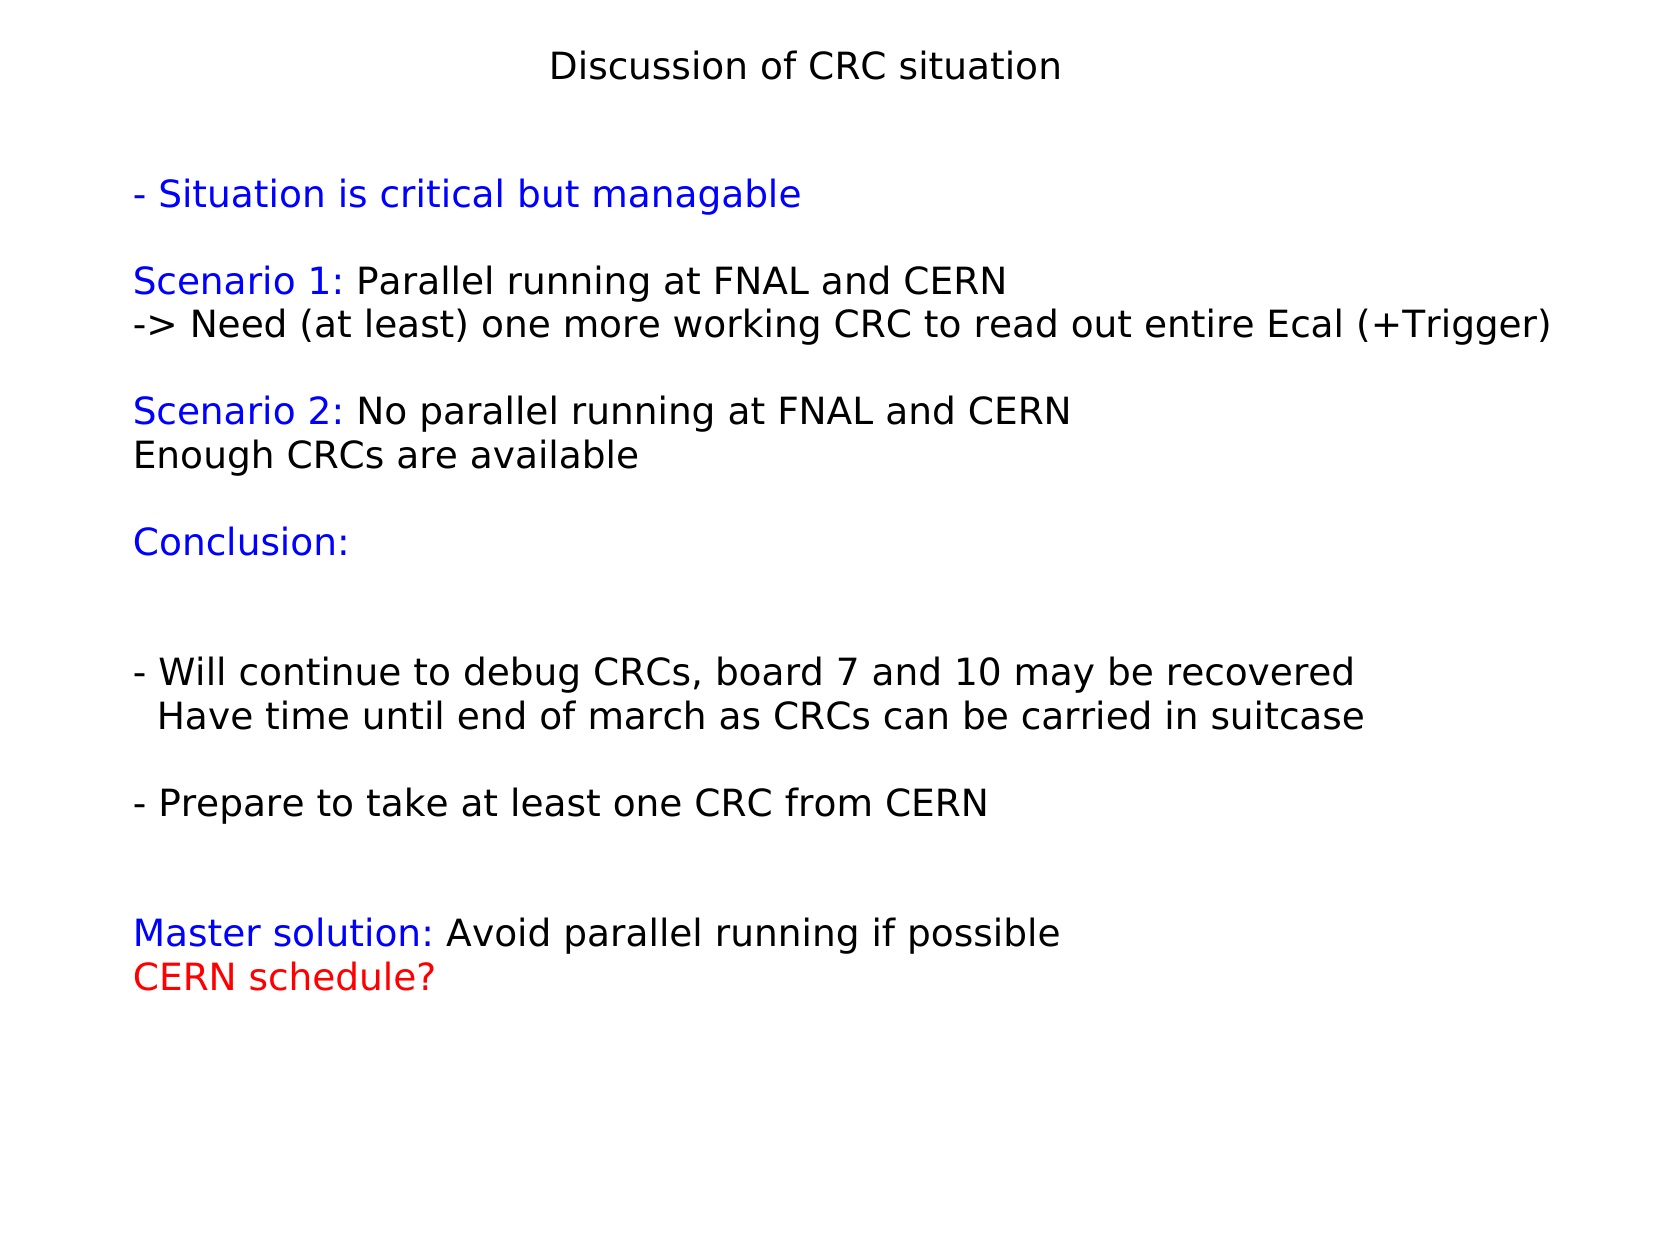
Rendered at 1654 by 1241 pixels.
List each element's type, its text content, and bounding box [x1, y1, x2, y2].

text_box Discussion of CRC situation [534, 37, 1066, 96]
text_box - Situation is critical but managable Scenario 1: Parallel running at FNAL and CERN -> Need (at least) one more working CRC to read out entire Ecal (+Trigger) Scenario 2: No parallel running at FNAL and CERN Enough CRCs are available Conclusion: - Will continue to debug CRCs, board 7 and 10 may be recovered Have time until end of march as CRCs can be carried in suitcase - Prepare to take at least one CRC from CERN Master solution: Avoid parallel running if possible CERN schedule? [118, 164, 1538, 1007]
